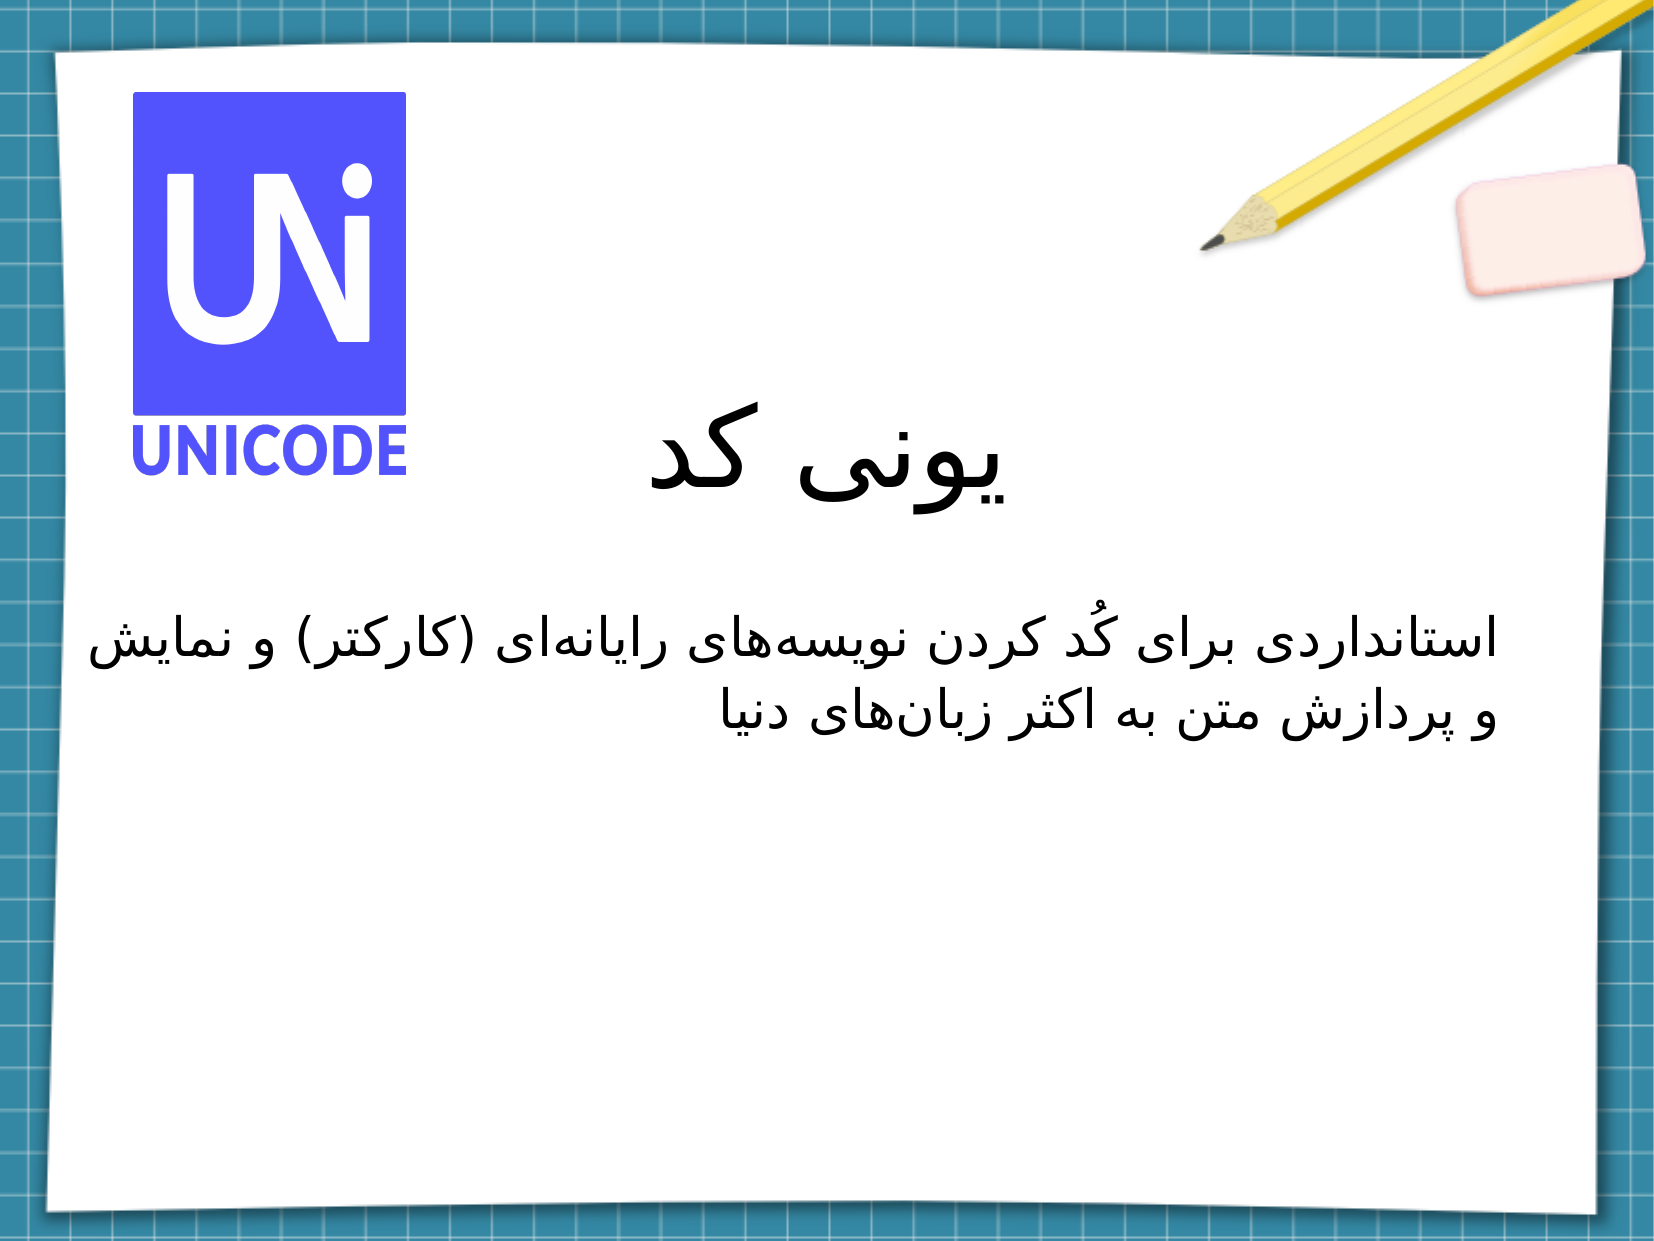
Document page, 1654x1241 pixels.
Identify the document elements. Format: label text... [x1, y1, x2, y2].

picture [0, 0, 1654, 1241]
list استانداردی برای کُد کردن نویسه‌های رایانه‌ای (کارکتر) و نمایش و پردازش متن به اکثر زبان‌های دنیا [82, 596, 1571, 867]
title یونی کد [82, 345, 1571, 553]
